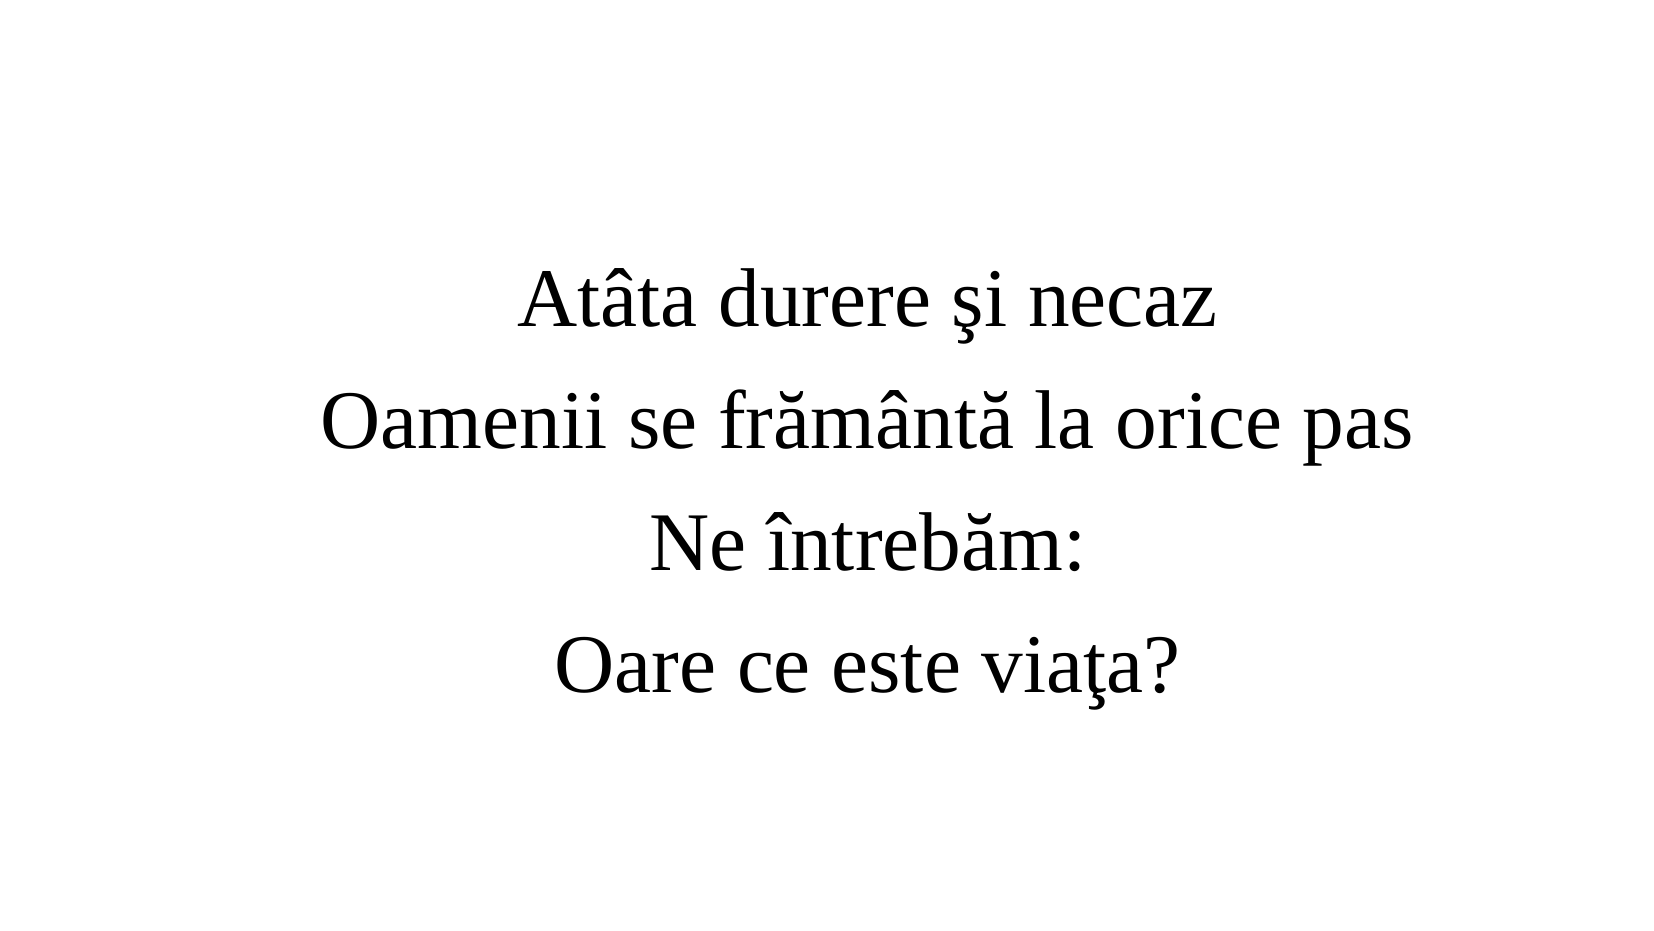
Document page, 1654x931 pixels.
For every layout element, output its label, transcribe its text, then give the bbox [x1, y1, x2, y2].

subtitle Atâta durere şi necaz Oamenii se frământă la orice pas Ne întrebăm: Oare ce este viaţa? [153, 239, 1583, 713]
